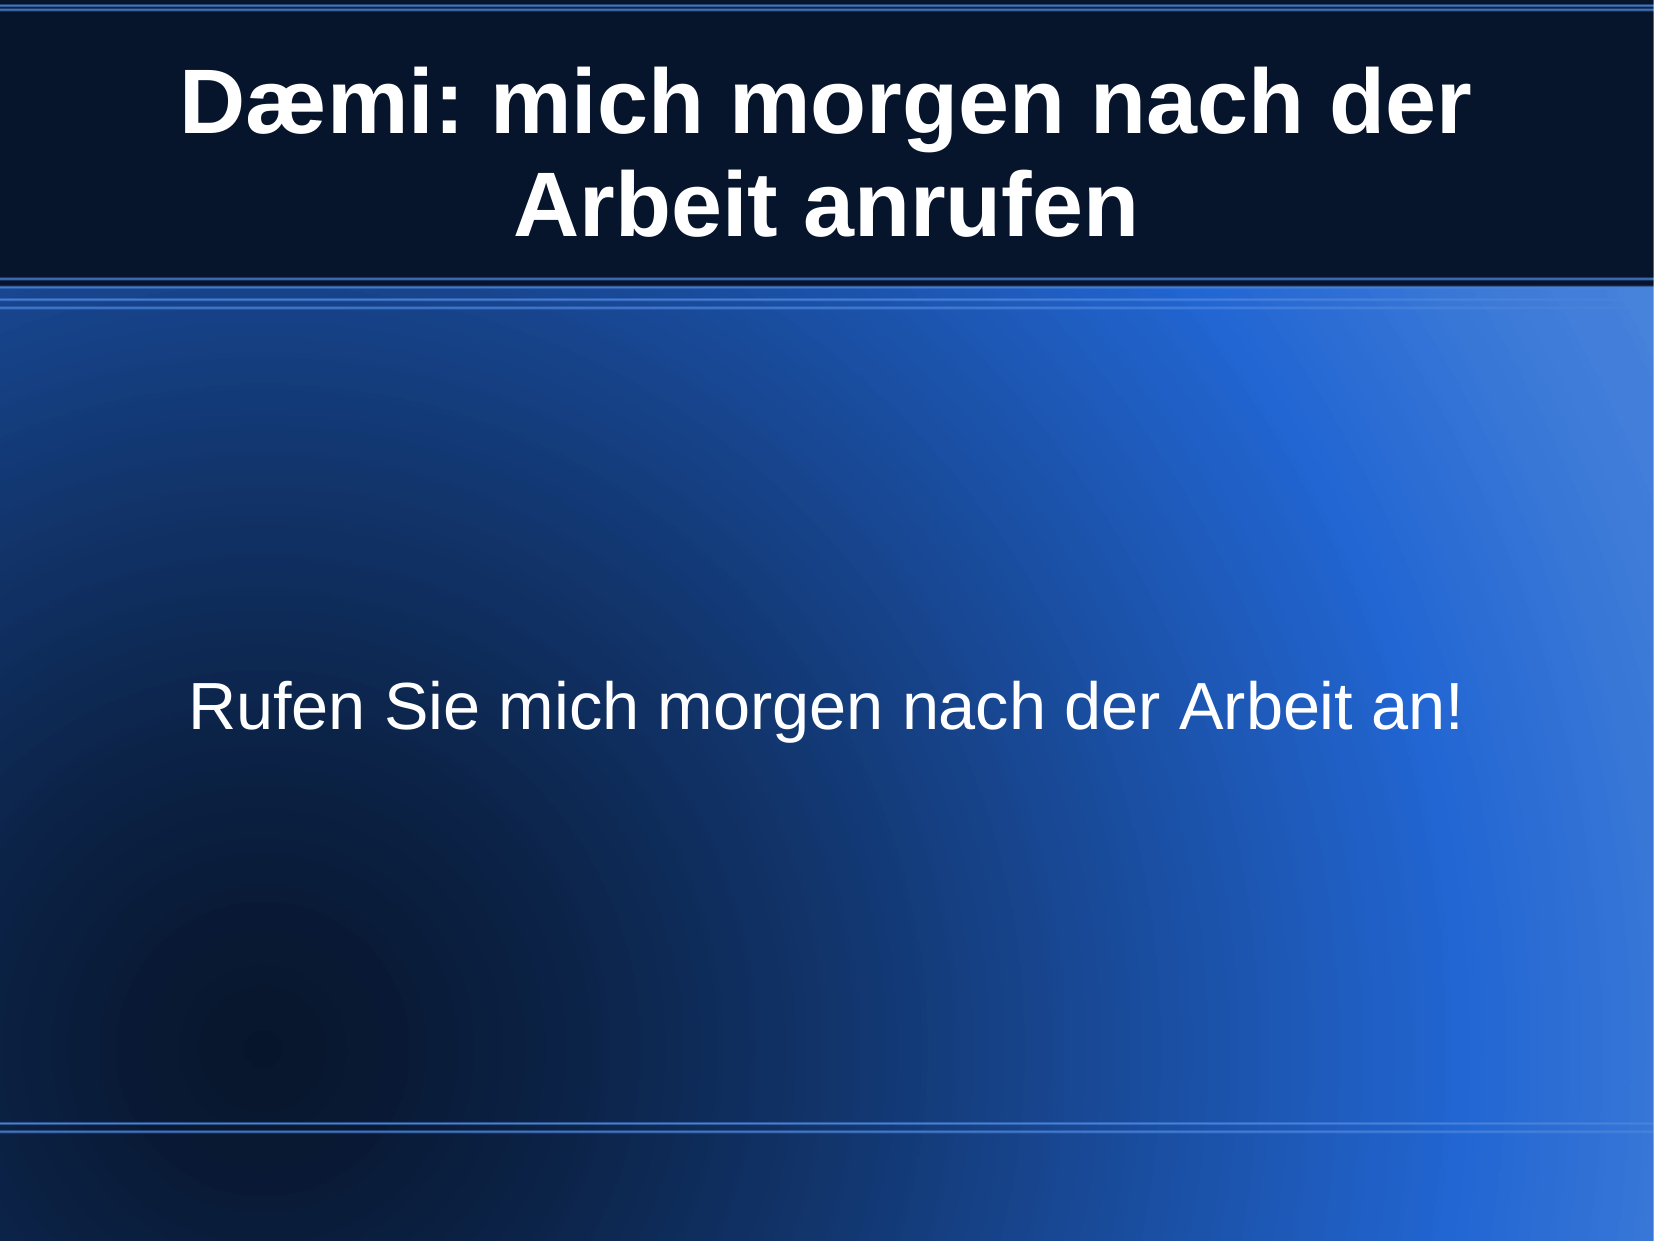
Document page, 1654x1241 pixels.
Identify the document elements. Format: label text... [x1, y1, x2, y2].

picture [0, 0, 1654, 1241]
subtitle Rufen Sie mich morgen nach der Arbeit an! [82, 362, 1571, 1050]
title Dæmi: mich morgen nach der Arbeit anrufen [82, 50, 1571, 256]
